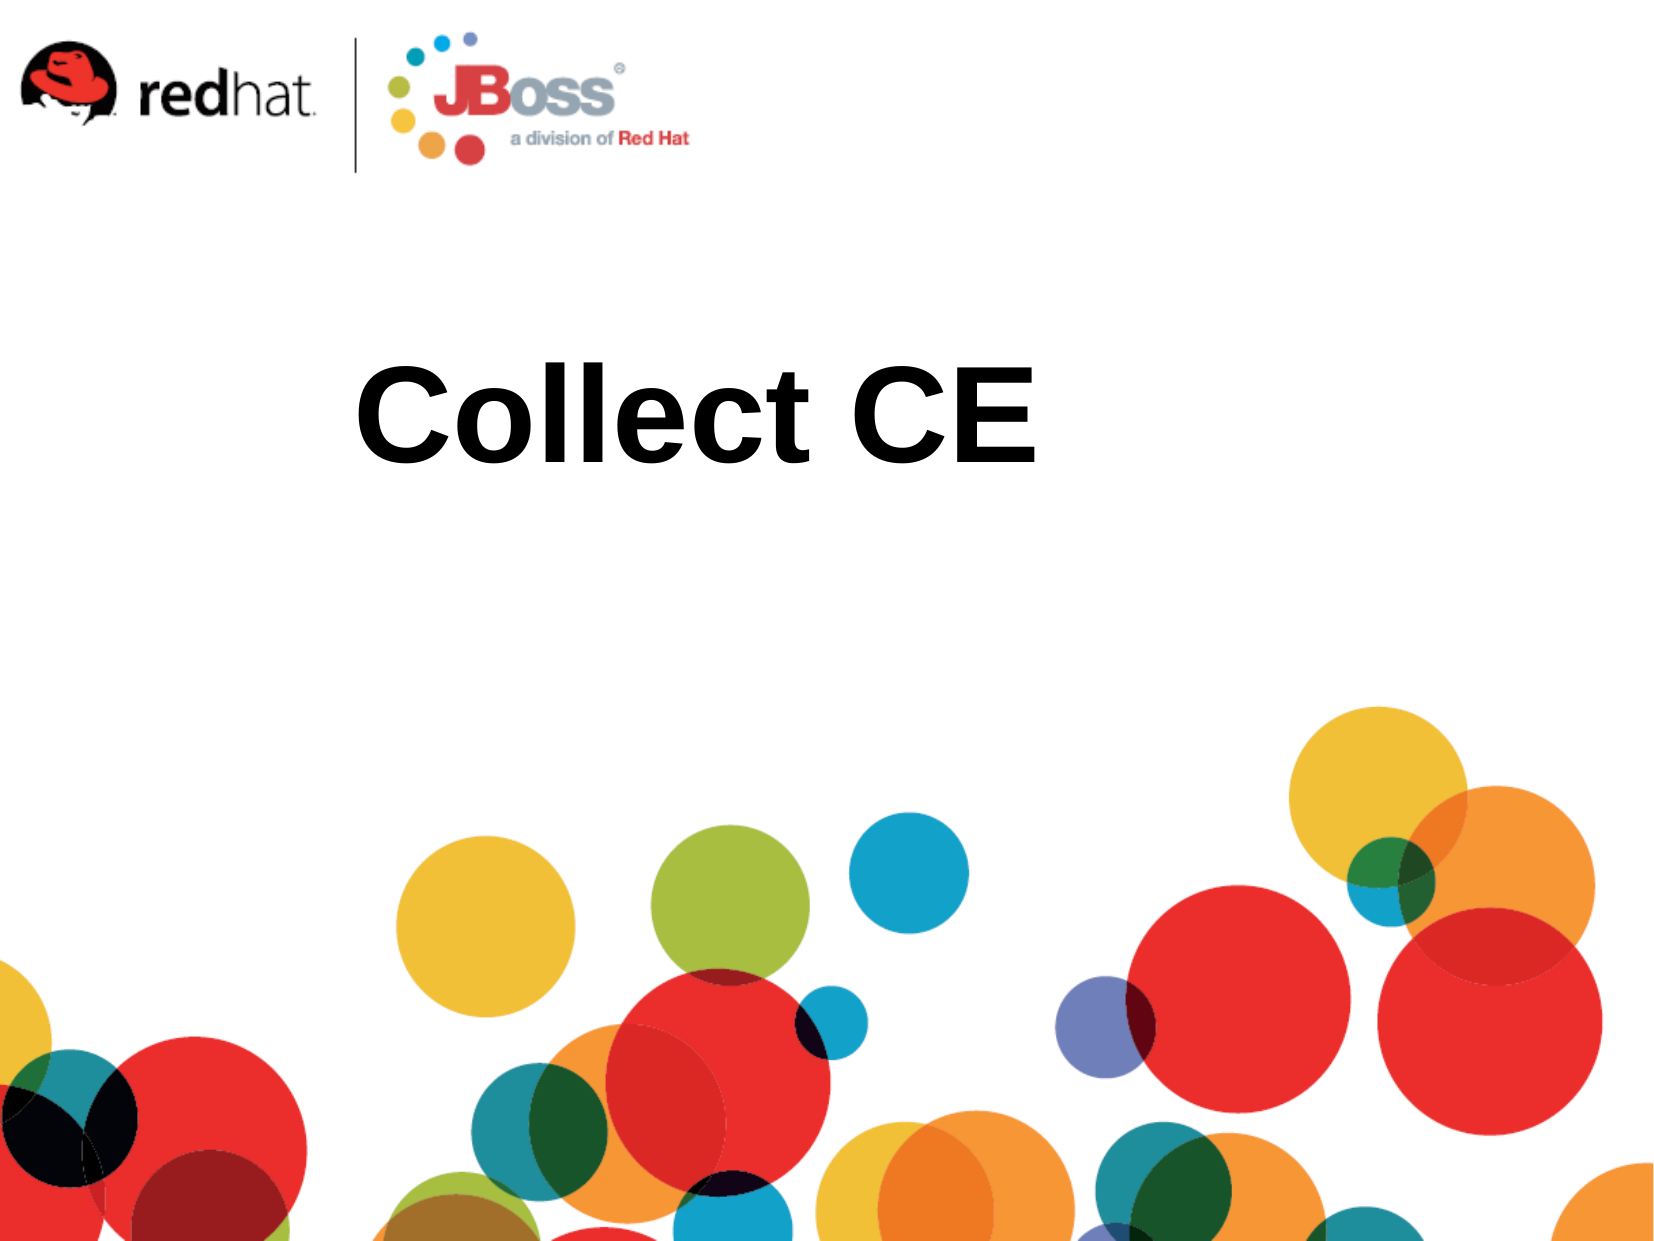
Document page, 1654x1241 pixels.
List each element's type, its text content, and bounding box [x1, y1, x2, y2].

picture [0, 685, 1654, 1241]
text_box Collect CE [338, 330, 1056, 500]
picture [13, 5, 699, 182]
